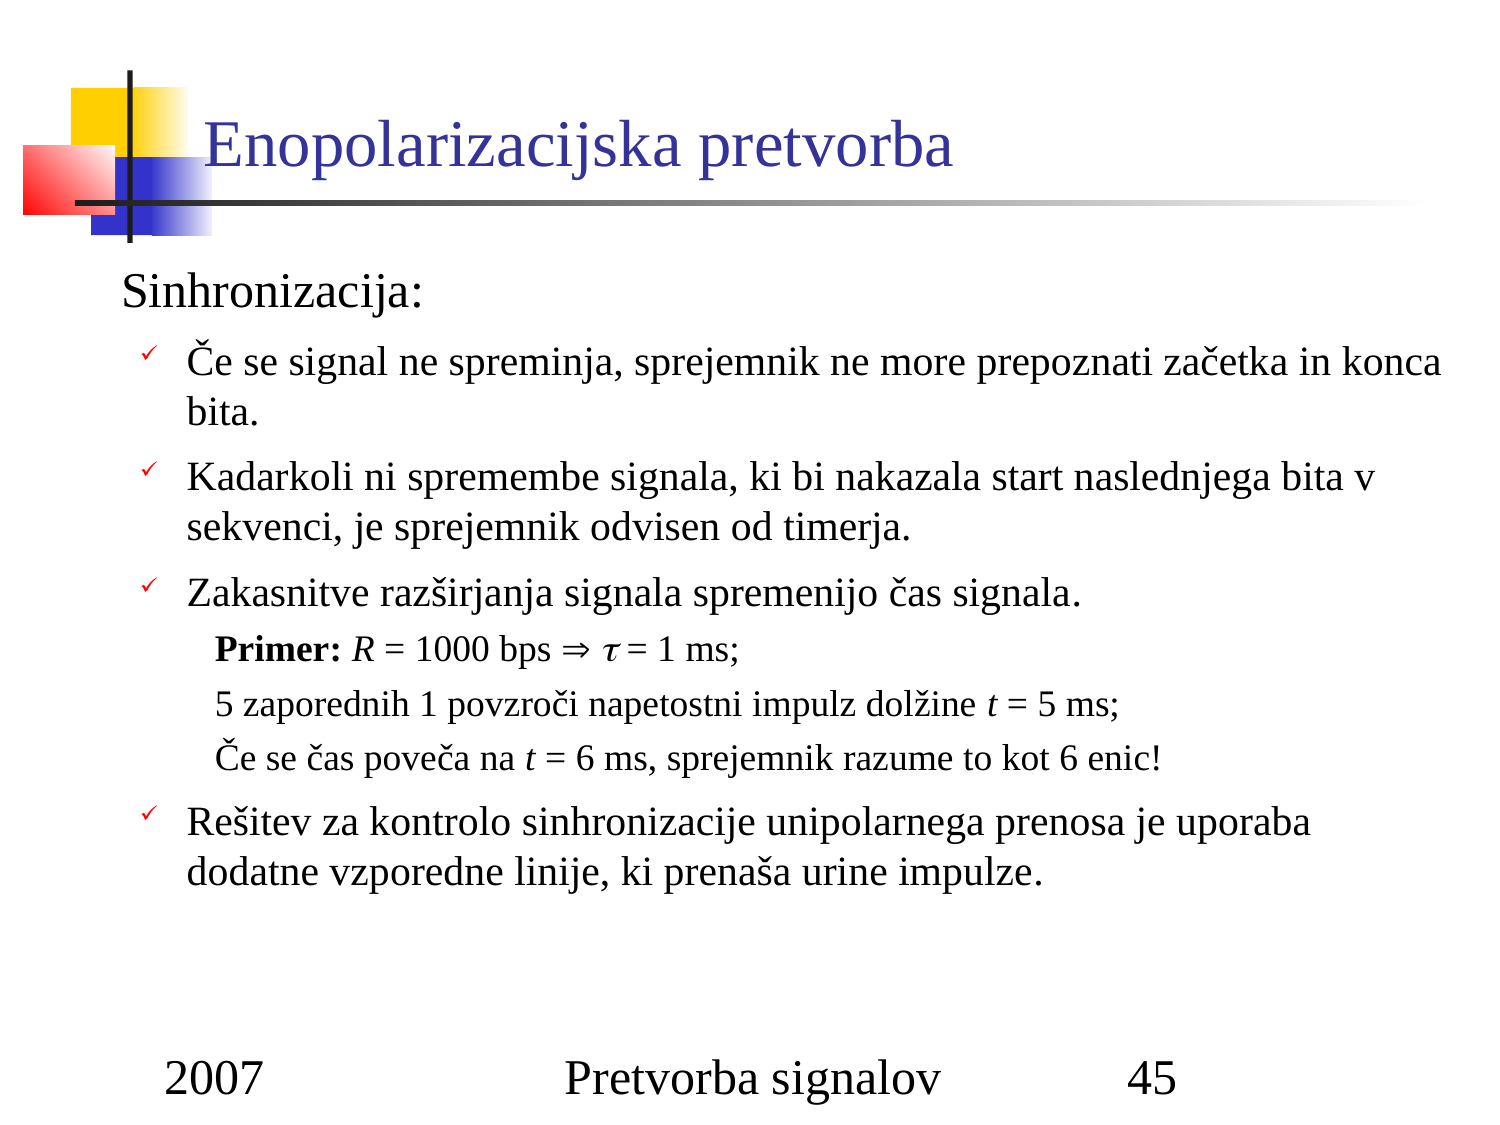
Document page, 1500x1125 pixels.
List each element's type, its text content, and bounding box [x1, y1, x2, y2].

title Enopolarizacijska pretvorba [188, 92, 1468, 188]
list Sinhronizacija: Če se signal ne spreminja, sprejemnik ne more prepoznati začetka in konca bita. Kadarkoli ni spremembe signala, ki bi nakazala start naslednjega bita v sekvenci, je sprejemnik odvisen od timerja. Zakasnitve razširjanja signala spremenijo čas signala. Primer: R = 1000 bps   = 1 ms; 5 zaporednih 1 povzroči napetostni impulz dolžine t = 5 ms; Če se čas poveča na t = 6 ms, sprejemnik razume to kot 6 enic! Rešitev za kontrolo sinhronizacije unipolarnega prenosa je uporaba dodatne vzporedne linije, ki prenaša urine impulze. [50, 249, 1469, 1007]
